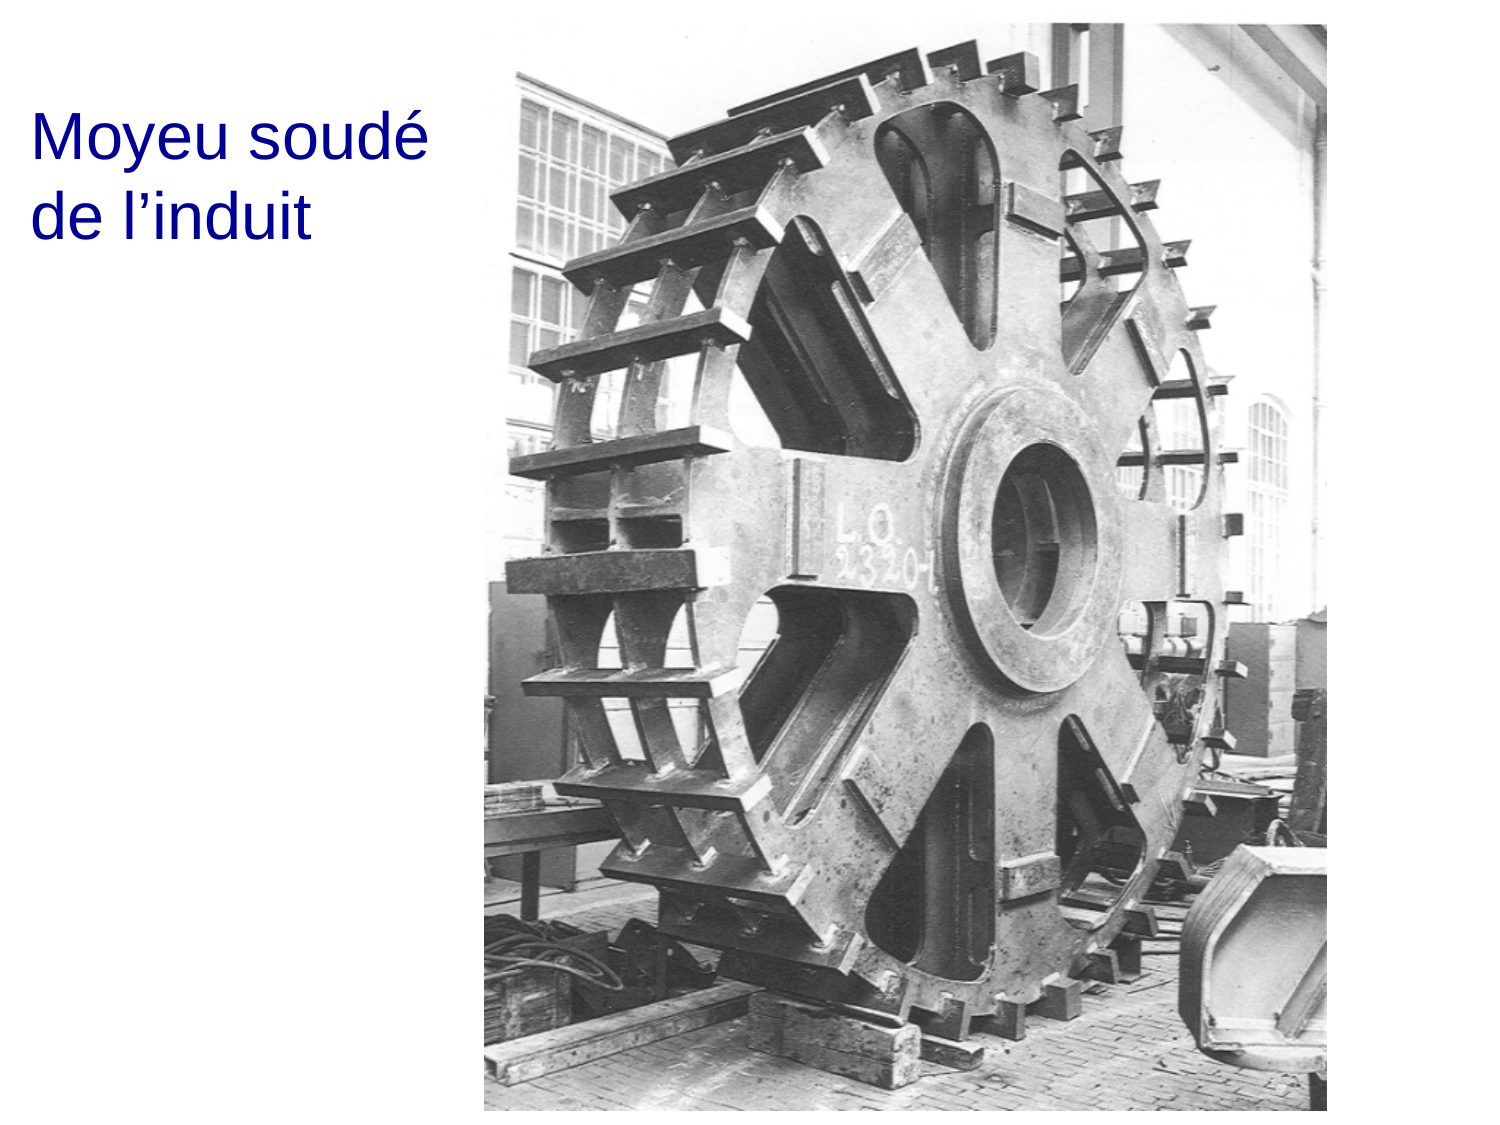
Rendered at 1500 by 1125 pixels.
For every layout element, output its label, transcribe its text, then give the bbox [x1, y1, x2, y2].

text_box Moyeu soudé de l’induit [15, 85, 446, 261]
picture [484, 13, 1327, 1111]
